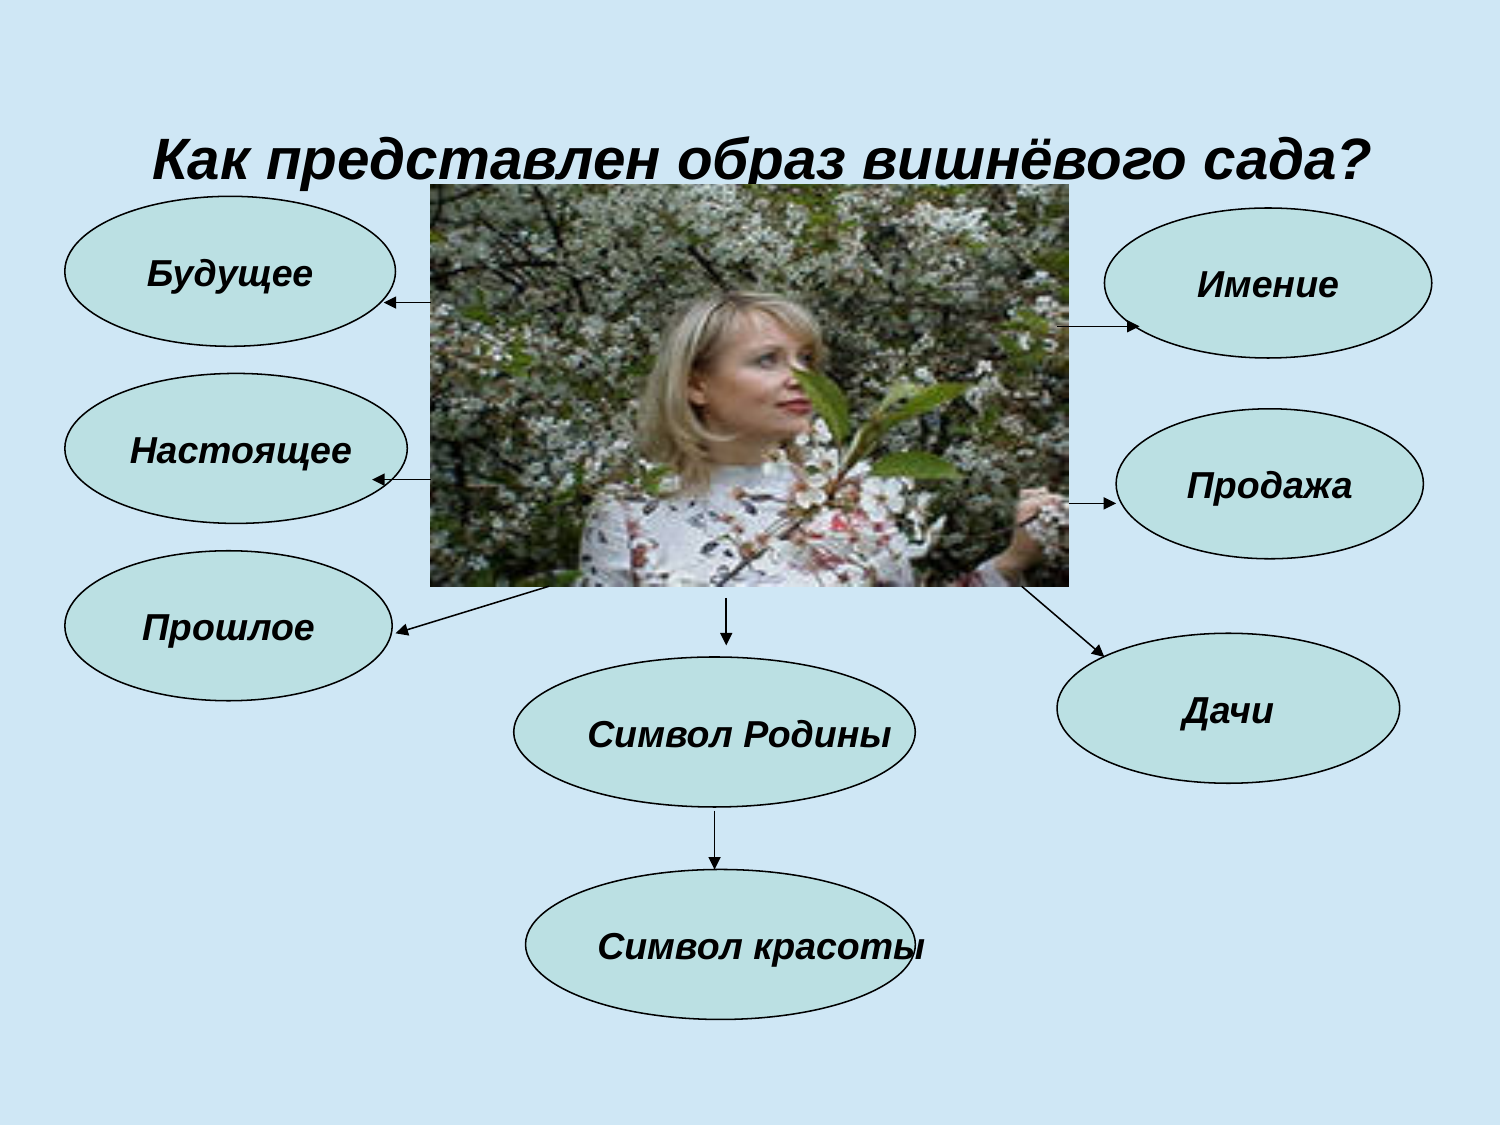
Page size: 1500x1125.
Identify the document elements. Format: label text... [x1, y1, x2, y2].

text_box Прошлое [64, 550, 393, 701]
title Как представлен образ вишнёвого сада? [100, 113, 1425, 233]
text_box Имение [1104, 207, 1432, 358]
text_box Символ Родины [513, 656, 916, 807]
text_box Дачи [1057, 633, 1400, 784]
text_box Продажа [1116, 408, 1424, 559]
picture [430, 184, 1069, 587]
text_box Настоящее [64, 373, 408, 524]
text_box Будущее [64, 196, 396, 347]
text_box Символ красоты [525, 869, 916, 1020]
